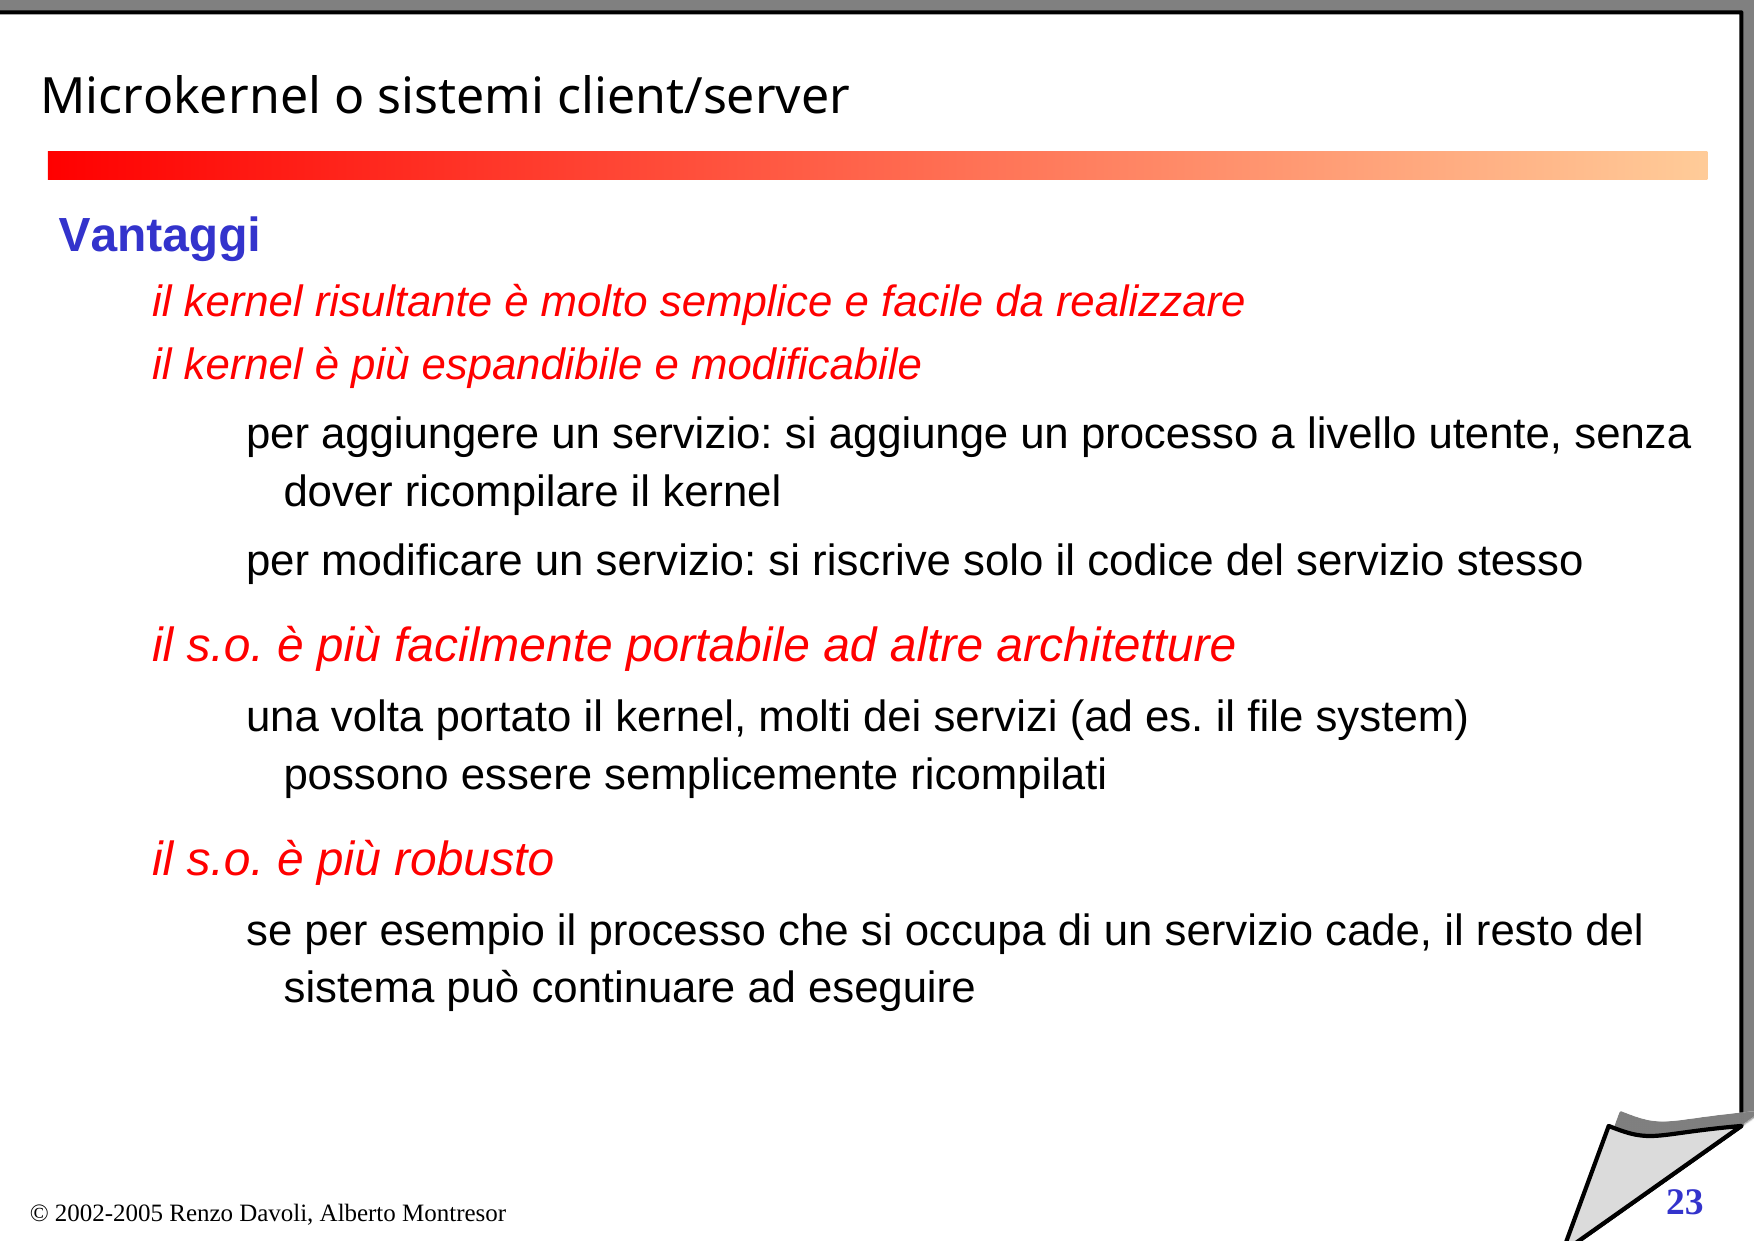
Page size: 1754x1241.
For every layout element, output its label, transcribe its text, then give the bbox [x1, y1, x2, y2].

title Microkernel o sistemi client/server [40, 49, 1714, 144]
list Vantaggi il kernel risultante è molto semplice e facile da realizzare il kernel è più espandibile e modificabile per aggiungere un servizio: si aggiunge un processo a livello utente, senza dover ricompilare il kernel per modificare un servizio: si riscrive solo il codice del servizio stesso il s.o. è più facilmente portabile ad altre architetture una volta portato il kernel, molti dei servizi (ad es. il file system) possono essere semplicemente ricompilati il s.o. è più robusto se per esempio il processo che si occupa di un servizio cade, il resto del sistema può continuare ad eseguire [58, 206, 1696, 1160]
